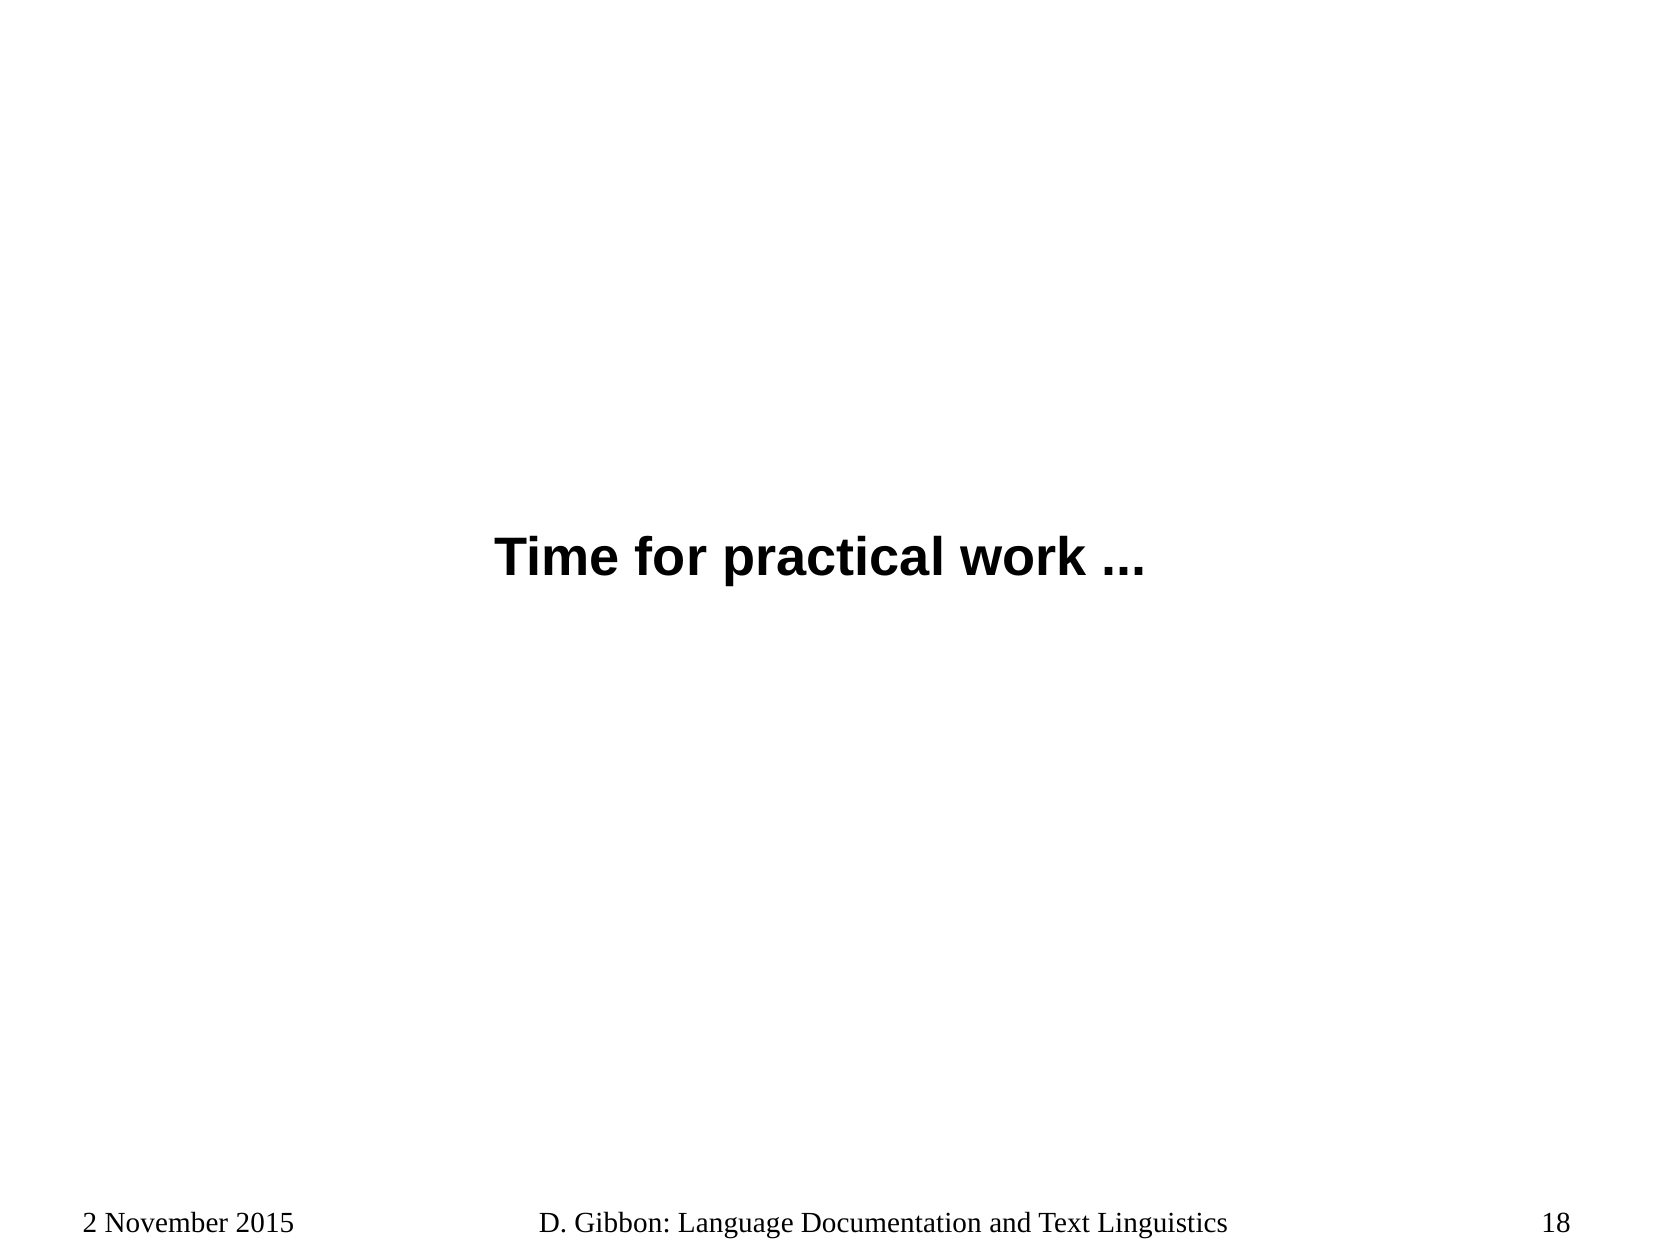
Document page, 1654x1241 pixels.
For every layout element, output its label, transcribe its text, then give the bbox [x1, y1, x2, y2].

title Time for practical work ... [11, 510, 1630, 603]
